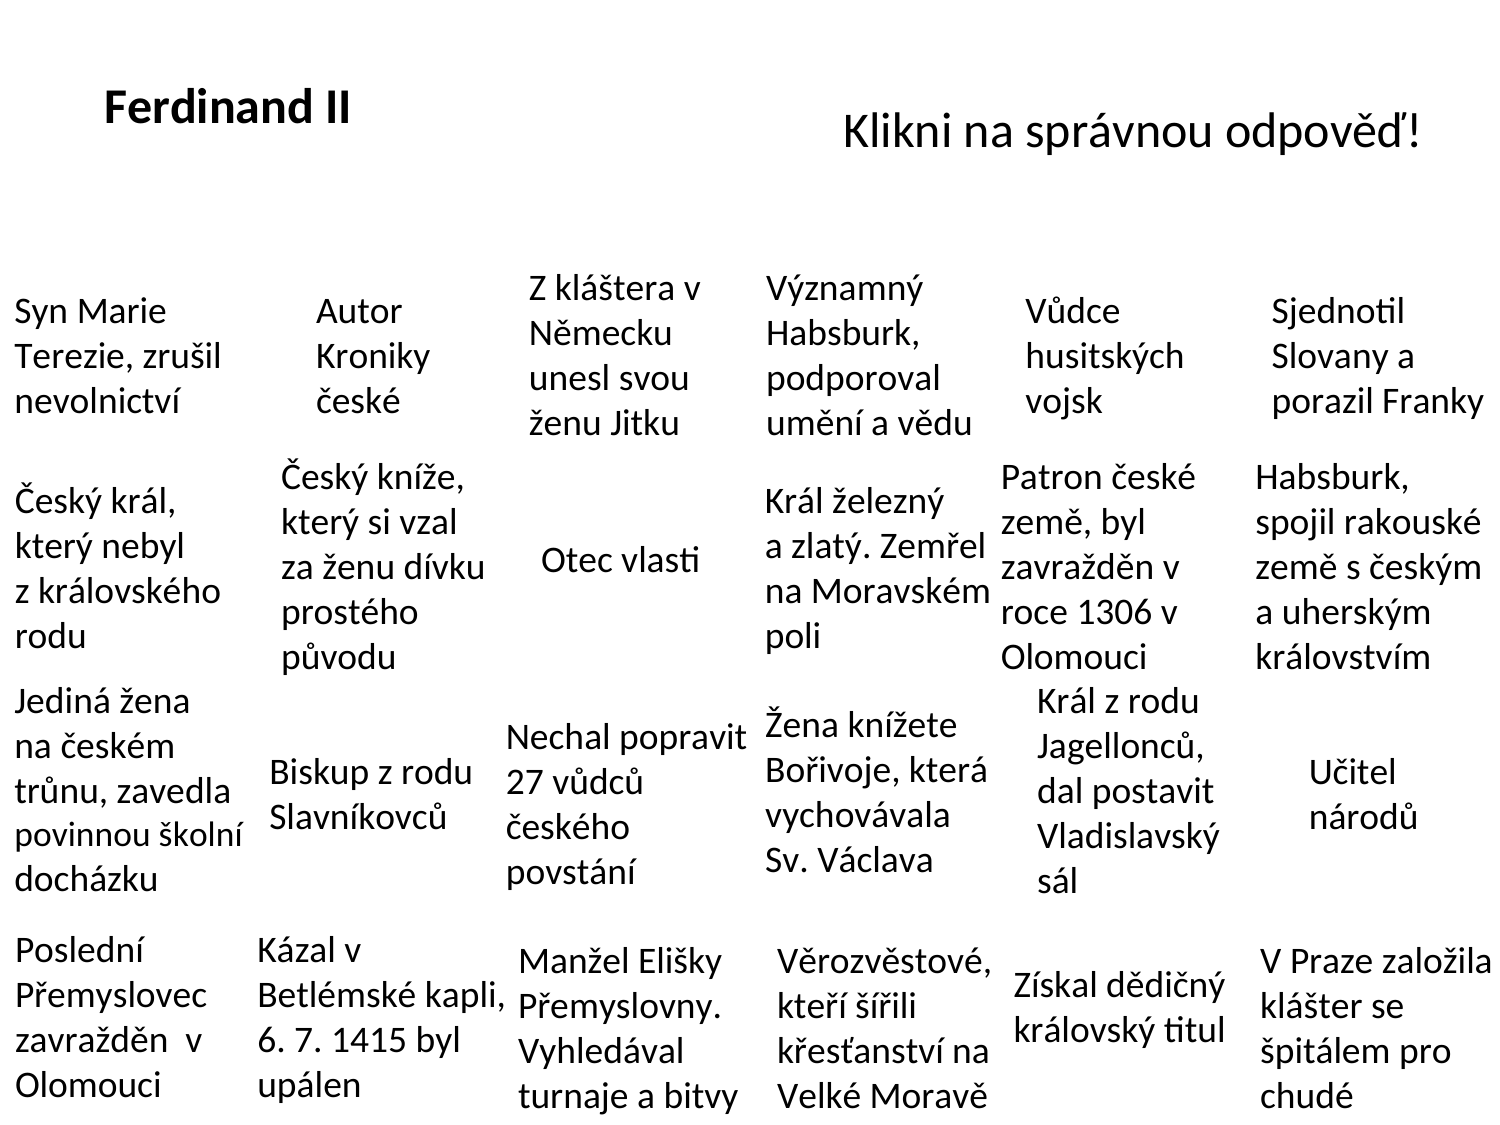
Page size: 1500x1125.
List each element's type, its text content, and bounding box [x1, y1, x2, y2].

table_header [750, 229, 1000, 453]
table_cell [1000, 685, 1022, 901]
table_cell [250, 1113, 500, 1125]
table_cell [1000, 1058, 1250, 1125]
text_box Sjednotil Slovany a porazil Franky [1256, 278, 1500, 430]
text_box Ferdinand II [89, 66, 367, 142]
table_cell [750, 664, 985, 677]
table_header [250, 229, 500, 453]
text_box Syn Marie Terezie, zrušil nevolnictví [0, 278, 237, 430]
text_box Poslední Přemyslovec zavražděn v Olomouci [0, 916, 232, 1125]
text_box Kázal v Betlémské kapli, 6. 7. 1415 byl upálen [242, 916, 522, 1113]
table_cell [259, 677, 500, 901]
text_box Český kníže, který si vzal za ženu dívku prostého původu [266, 444, 501, 685]
text_box Z kláštera v Německu unesl svou ženu Jitku [514, 255, 725, 451]
table_header [1250, 229, 1500, 453]
table_cell [750, 888, 1000, 901]
text_box Nechal popravit 27 vůdců českého povstání [491, 704, 763, 900]
table_cell [250, 901, 500, 916]
table_cell [1212, 453, 1240, 677]
table_cell [0, 453, 250, 668]
text_box Český král, který nebyl z královského rodu [0, 467, 237, 664]
table_cell [501, 453, 750, 677]
text_box Klikni na správnou odpověď! [828, 90, 1438, 166]
text_box Král železný a zlatý. Zemřel na Moravském poli [749, 467, 985, 664]
text_box Významný Habsburk, podporoval umění a vědu [751, 255, 988, 451]
table_cell [1000, 901, 1250, 952]
text_box Jediná žena na českém trůnu, zavedla povinnou školní docházku [0, 668, 259, 907]
text_box Žena knížete Bořivoje, která vychovávala Sv. Václava [750, 692, 1004, 888]
text_box Vůdce husitských vojsk [1010, 278, 1200, 430]
table_cell [500, 1113, 750, 1125]
table_cell [500, 901, 750, 928]
text_box Patron české země, byl zavražděn v roce 1306 v Olomouci [985, 444, 1212, 685]
text_box Habsburk, spojil rakouské země s českým a uherským královstvím [1240, 444, 1498, 685]
table_cell [1250, 677, 1500, 901]
table_header [1000, 229, 1250, 453]
table_cell [500, 677, 750, 704]
text_box Autor Kroniky české [301, 278, 446, 430]
table_cell [1235, 677, 1250, 901]
text_box Věrozvěstové, kteří šířili křesťanství na Velké Moravě [762, 928, 1008, 1124]
table_cell [1250, 901, 1500, 928]
table_cell [750, 901, 1000, 1125]
table_header [0, 229, 250, 453]
text_box Král z rodu Jagellonců, dal postavit Vladislavský sál [1022, 668, 1235, 910]
text_box Získal dědičný královský titul [998, 952, 1237, 1058]
table_cell [250, 453, 266, 677]
table_header [500, 229, 750, 453]
text_box V Praze založila klášter se špitálem pro chudé [1237, 928, 1500, 1124]
text_box Biskup z rodu Slavníkovců [254, 739, 489, 846]
text_box Otec vlasti [526, 527, 716, 588]
text_box Manžel Elišky Přemyslovny. Vyhledával turnaje a bitvy [503, 928, 754, 1124]
table_cell [750, 677, 1000, 692]
table_cell [750, 453, 985, 467]
table_cell [0, 907, 250, 1125]
text_box Učitel národů [1294, 739, 1434, 846]
